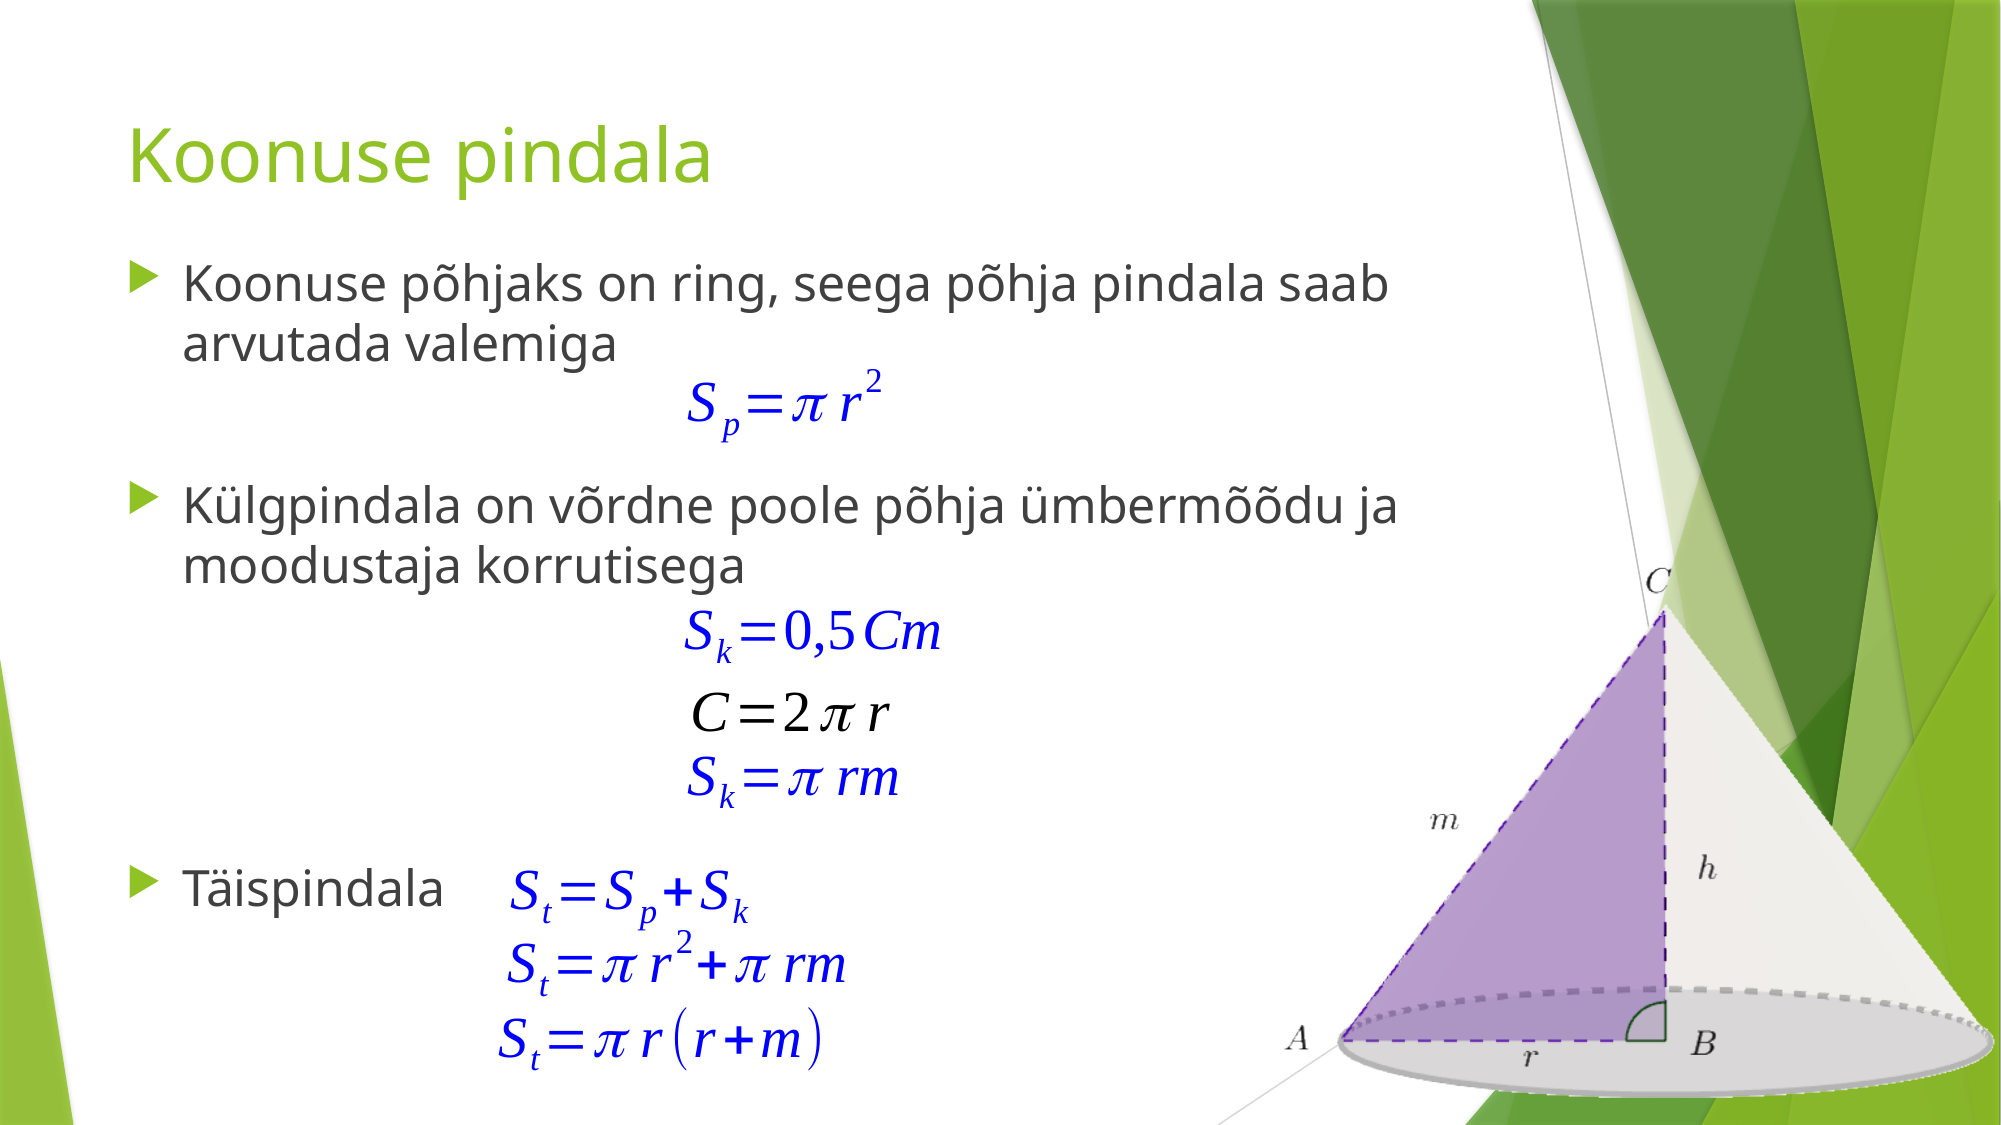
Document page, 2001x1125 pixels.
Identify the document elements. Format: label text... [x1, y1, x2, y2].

chart [676, 597, 950, 671]
list Koonuse põhjaks on ring, seega põhja pindala saab arvutada valemiga Külgpindala on võrdne poole põhja ümbermõõdu ja moodustaja korrutisega Täispindala [111, 243, 1522, 1068]
chart [679, 679, 907, 817]
chart [679, 361, 889, 443]
chart [490, 857, 855, 1079]
title Koonuse pindala [111, 99, 1522, 243]
picture [1275, 560, 2000, 1111]
